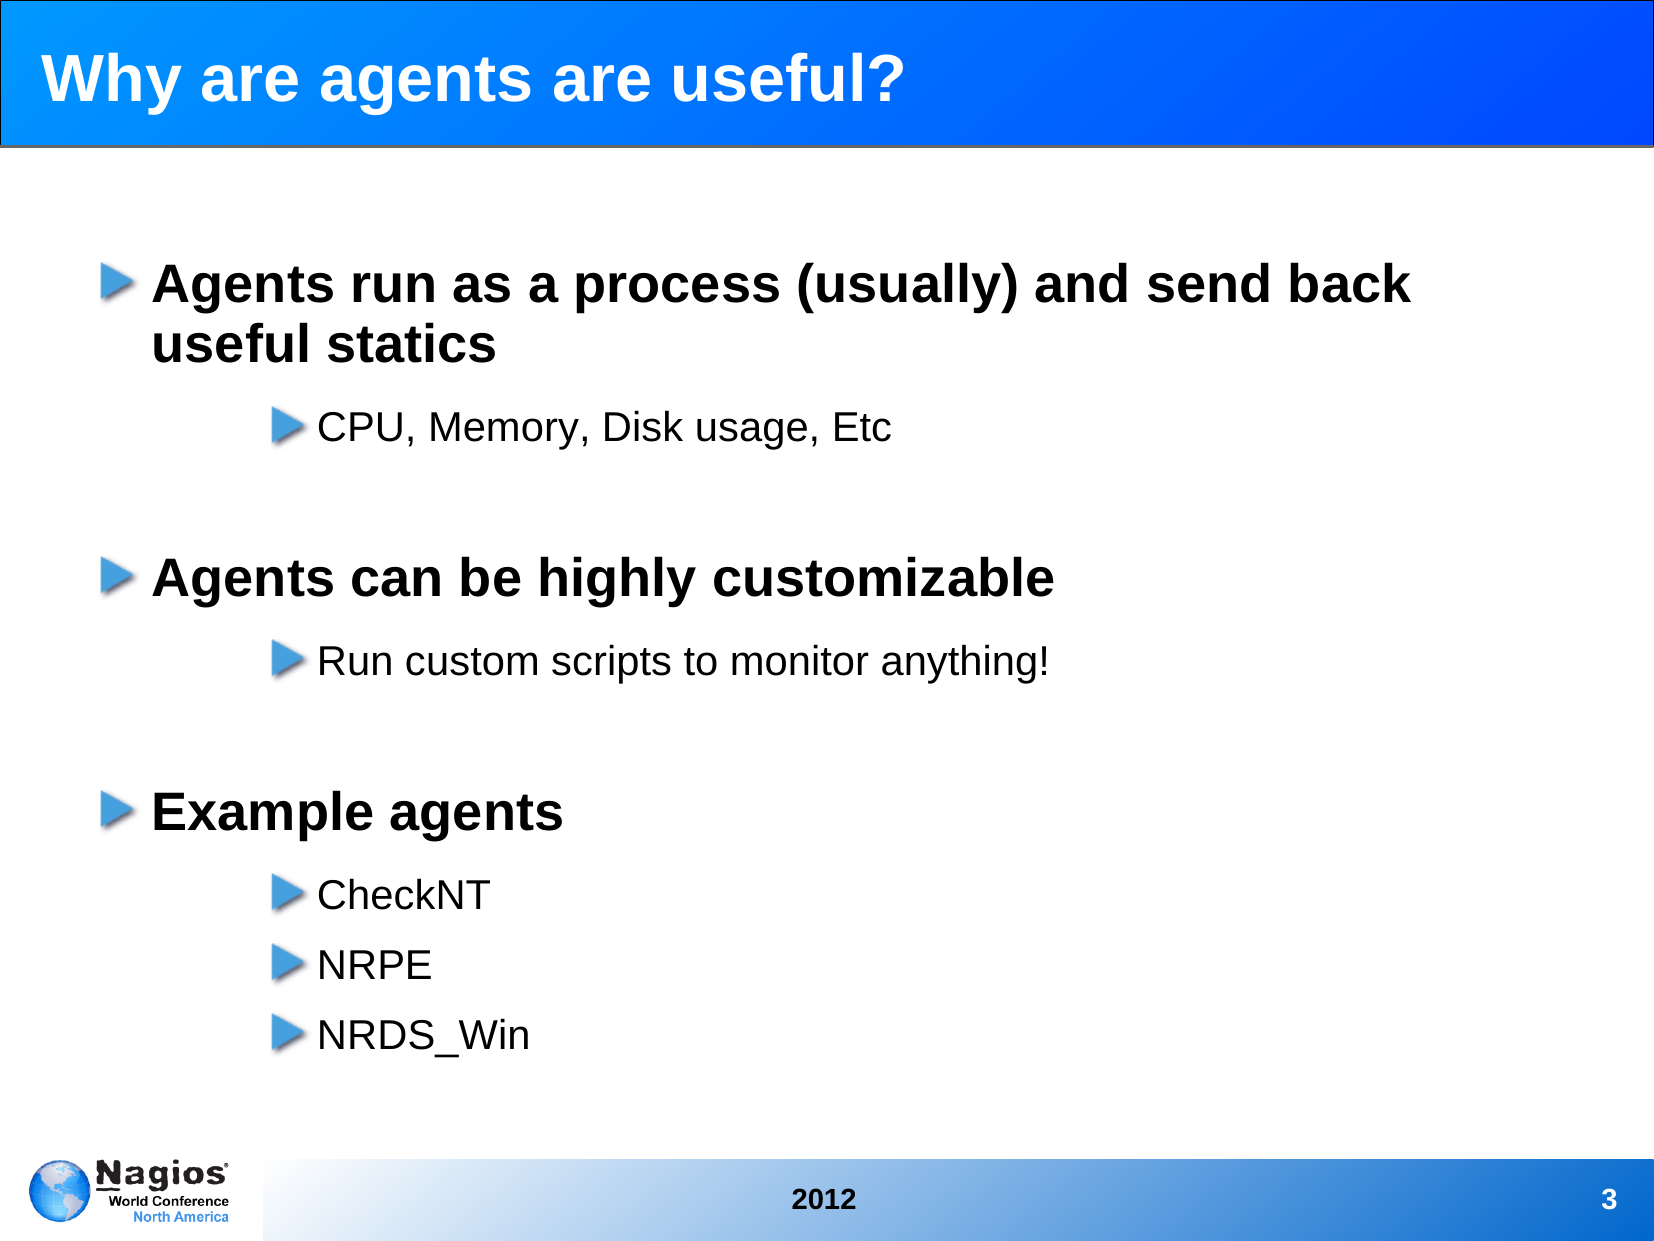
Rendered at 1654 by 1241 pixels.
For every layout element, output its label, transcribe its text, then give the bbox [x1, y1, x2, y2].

title Why are agents are useful? [41, 36, 1248, 120]
picture [29, 1159, 229, 1235]
list Agents run as a process (usually) and send back useful statics CPU, Memory, Disk usage, Etc Agents can be highly customizable Run custom scripts to monitor anything! Example agents CheckNT NRPE NRDS_Win [80, 253, 1569, 1102]
